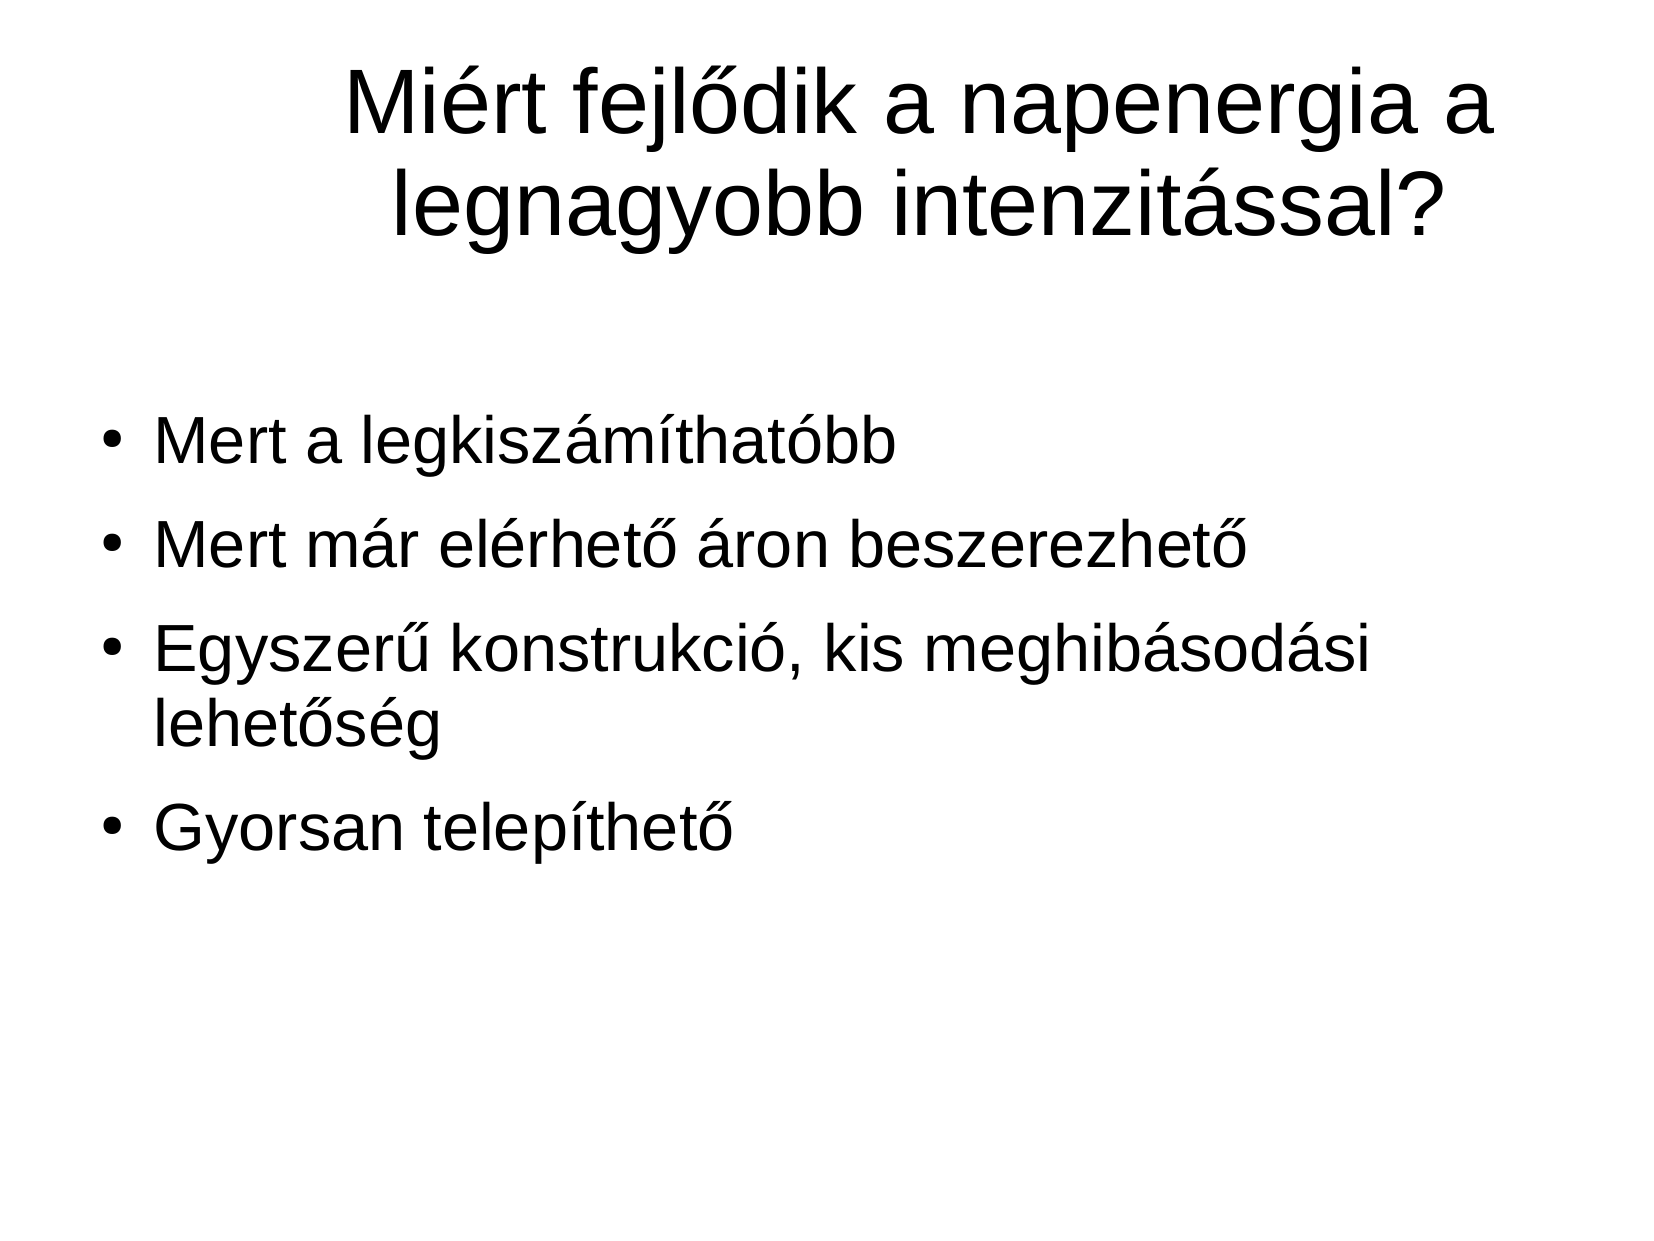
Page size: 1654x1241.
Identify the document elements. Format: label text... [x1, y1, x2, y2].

title Miért fejlődik a napenergia a legnagyobb intenzitással? [269, 49, 1571, 257]
list Mert a legkiszámíthatóbb Mert már elérhető áron beszerezhető Egyszerű konstrukció, kis meghibásodási lehetőség Gyorsan telepíthető [82, 402, 1571, 1123]
